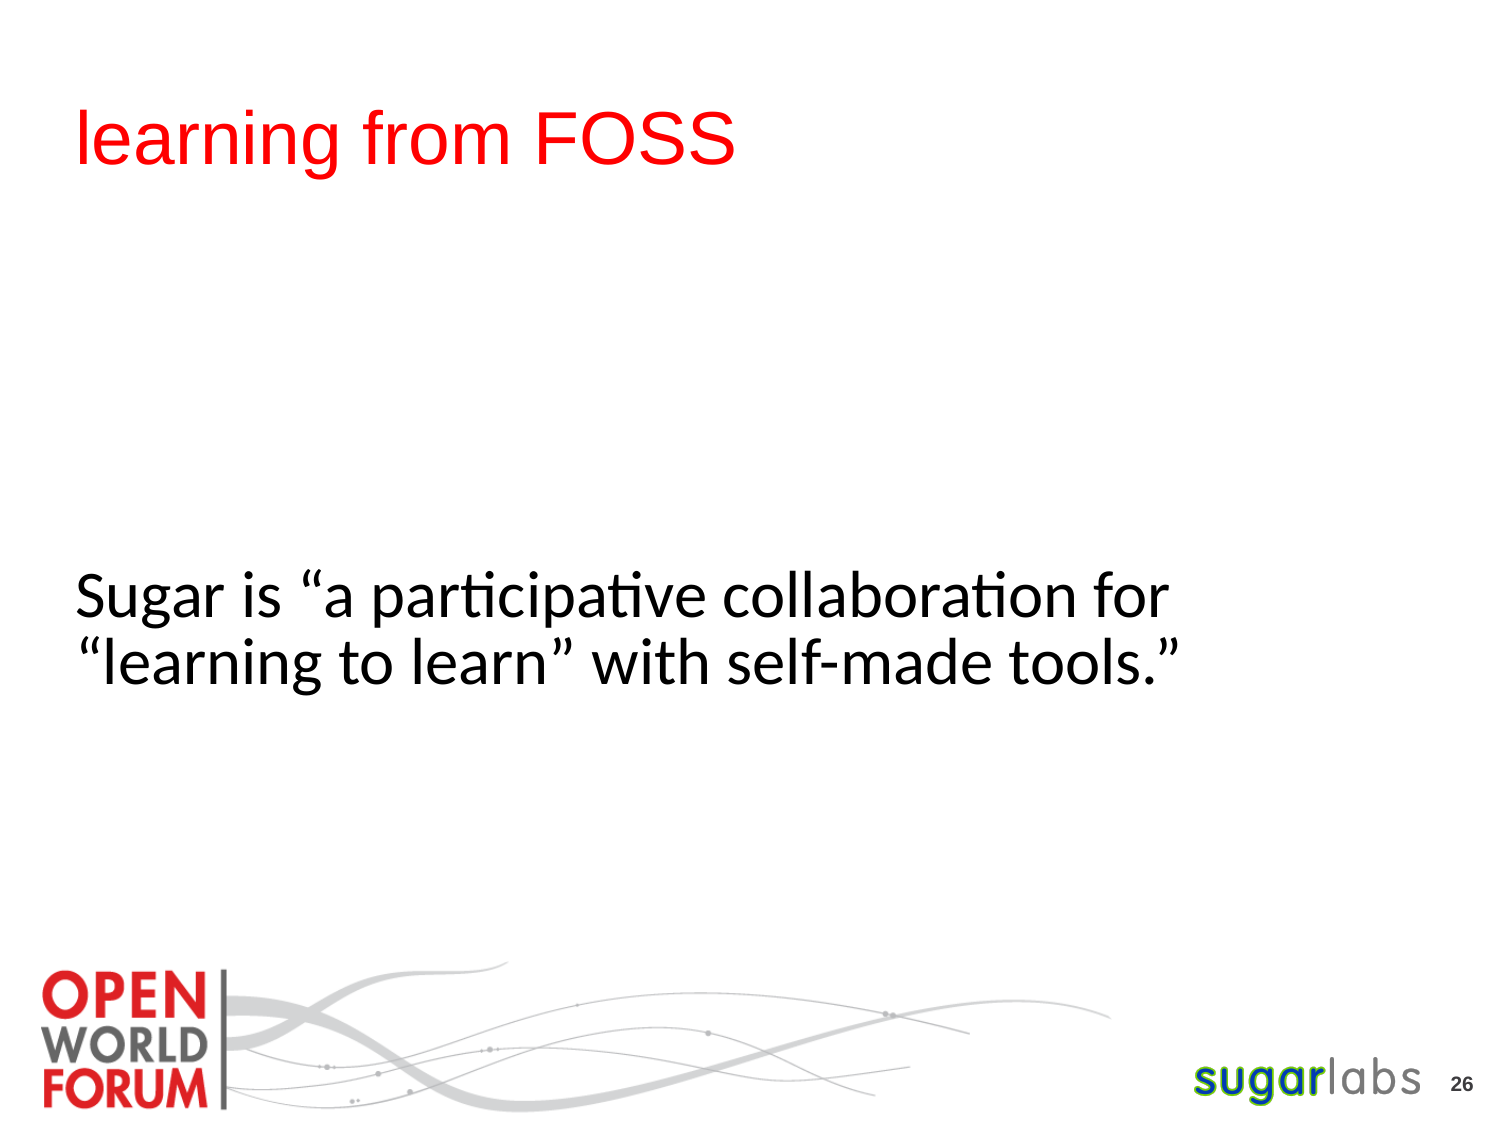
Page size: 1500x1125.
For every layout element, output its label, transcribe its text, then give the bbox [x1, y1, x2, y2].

picture [41, 957, 1112, 1119]
subtitle Sugar is “a participative collaboration for “learning to learn” with self-made tools.” [75, 263, 1425, 1006]
title learning from FOSS [75, 52, 1425, 226]
picture [1194, 1057, 1420, 1106]
